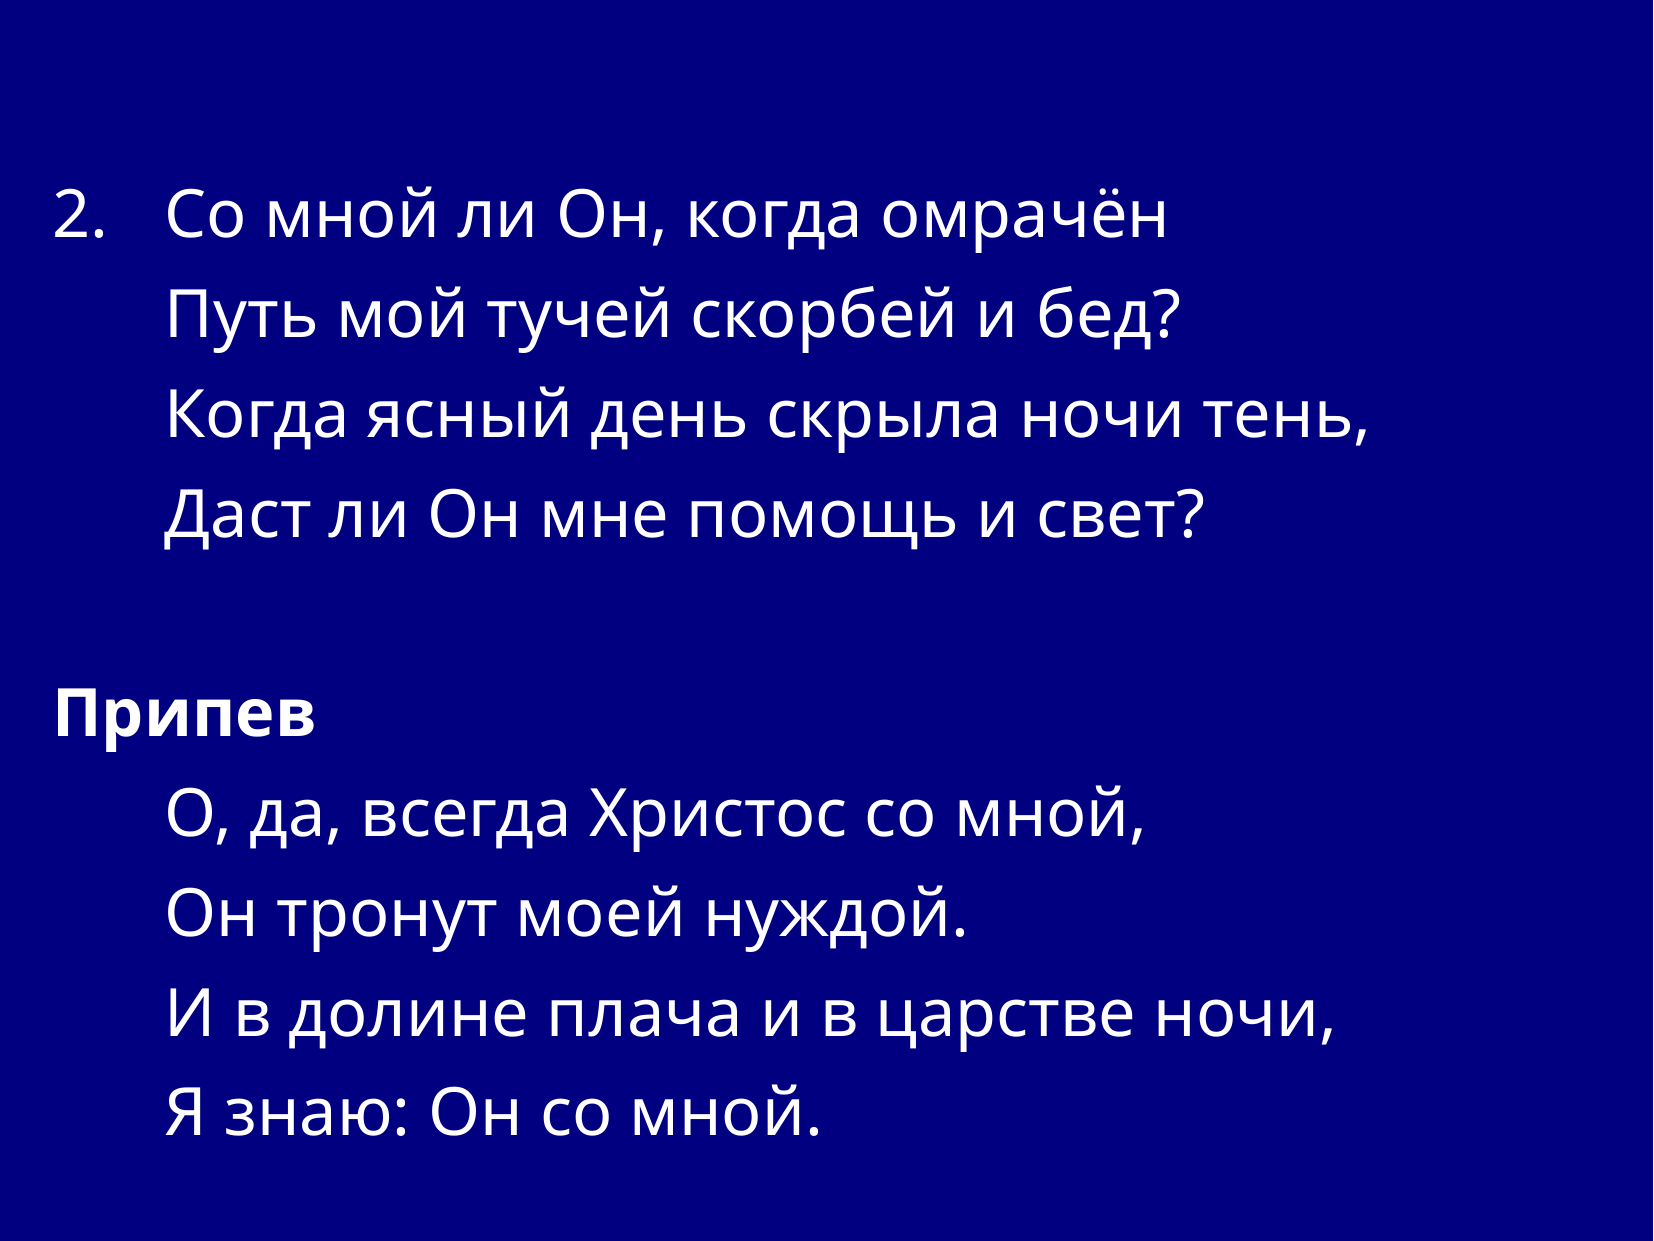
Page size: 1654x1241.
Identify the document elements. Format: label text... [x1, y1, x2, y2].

text_box 2. Со мной ли Он, когда омрачён Путь мой тучей скорбей и бед? Когда ясный день скрыла ночи тень, Даст ли Он мне помощь и свет? Припев О, да, всегда Христос со мной, Он тронут моей нуждой. И в долине плача и в царстве ночи, Я знаю: Он со мной. [37, 150, 1651, 1163]
